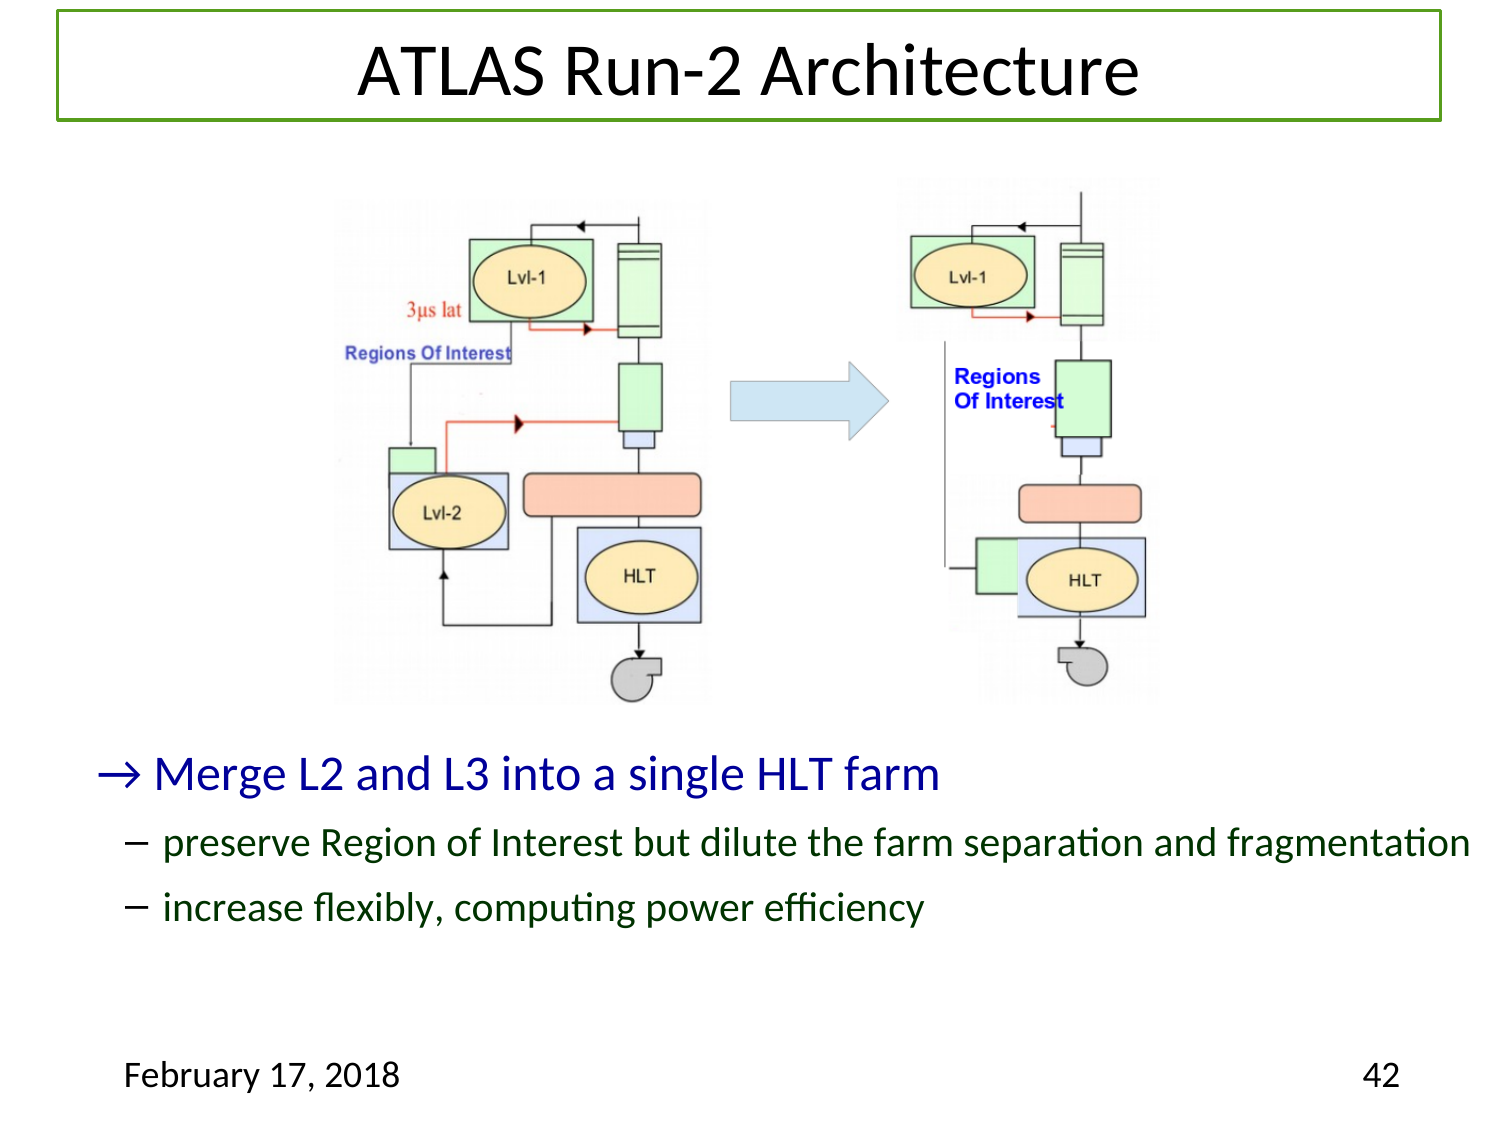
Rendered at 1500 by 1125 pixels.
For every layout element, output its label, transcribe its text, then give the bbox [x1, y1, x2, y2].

picture [334, 174, 1160, 724]
title ATLAS Run-2 Architecture [57, 10, 1441, 121]
list → Merge L2 and L3 into a single HLT farm preserve Region of Interest but dilute the farm separation and fragmentation increase flexibly, computing power efficiency [35, 732, 1488, 1038]
